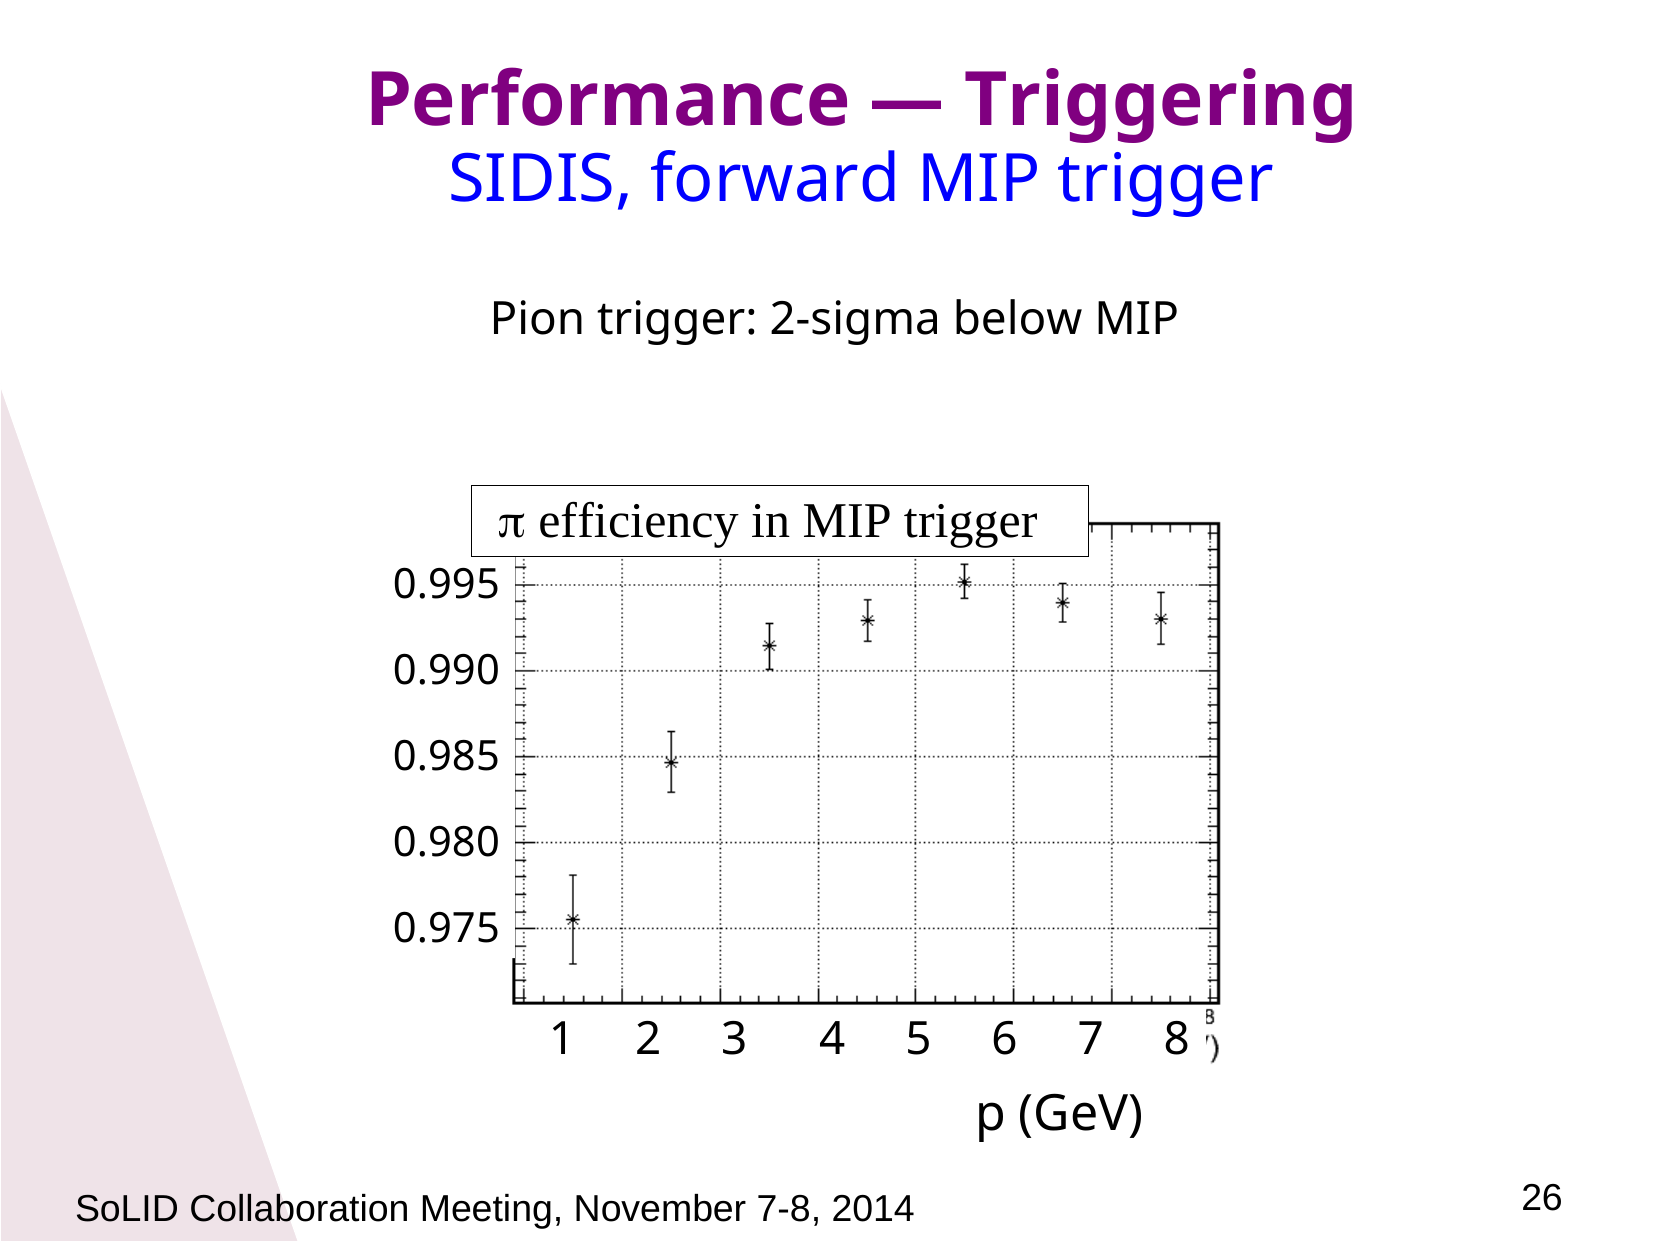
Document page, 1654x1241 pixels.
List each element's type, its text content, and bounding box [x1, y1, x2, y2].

picture [422, 472, 1248, 1073]
text_box 0.995 0.990 0.985 0.980 0.975 [377, 462, 515, 959]
text_box p (GeV) [960, 1078, 1159, 1149]
text_box Pion trigger: 2-sigma below MIP [474, 286, 1300, 353]
title Performance ― Triggering SIDIS, forward MIP trigger [110, 51, 1613, 226]
text_box 1 2 3 4 5 6 7 8 [498, 1006, 1206, 1073]
text_box p efficiency in MIP trigger [471, 485, 1089, 557]
